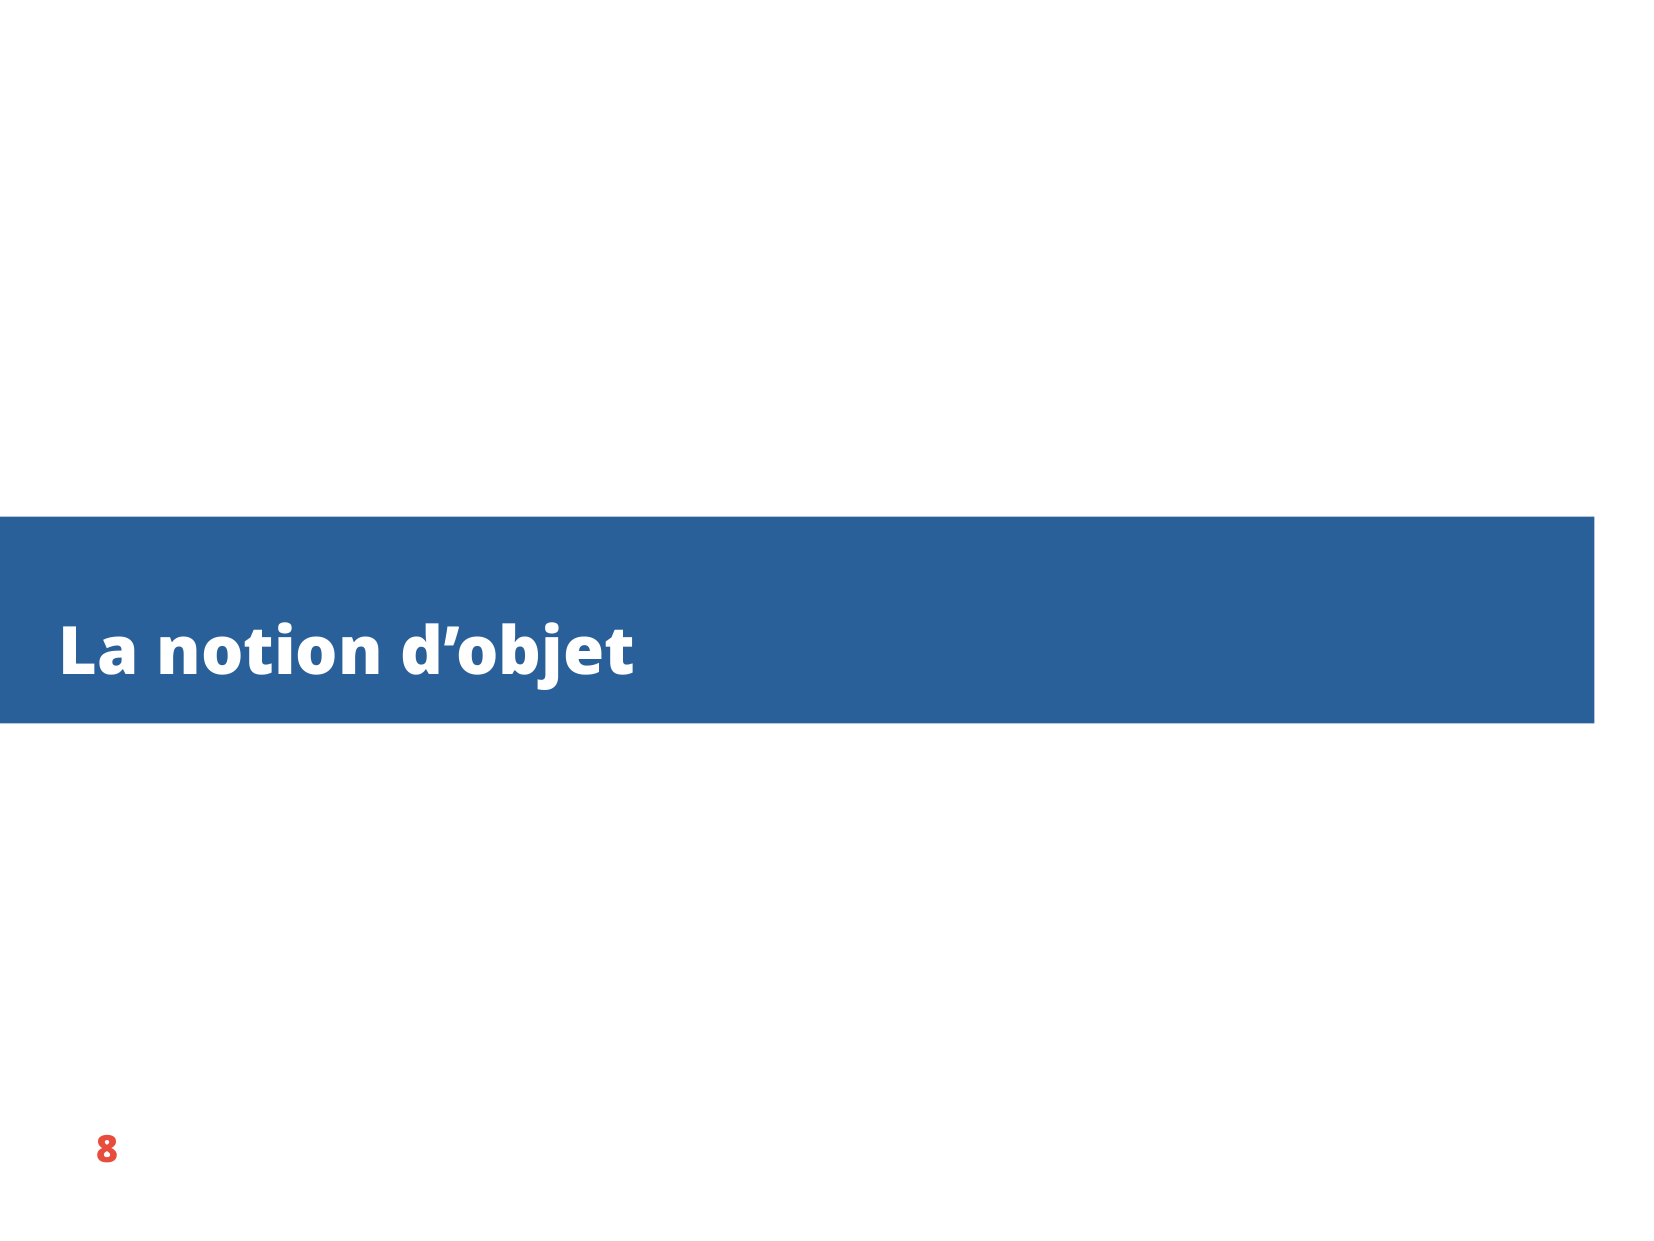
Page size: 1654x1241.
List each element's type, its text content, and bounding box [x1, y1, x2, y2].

title La notion d’objet [59, 546, 1595, 694]
